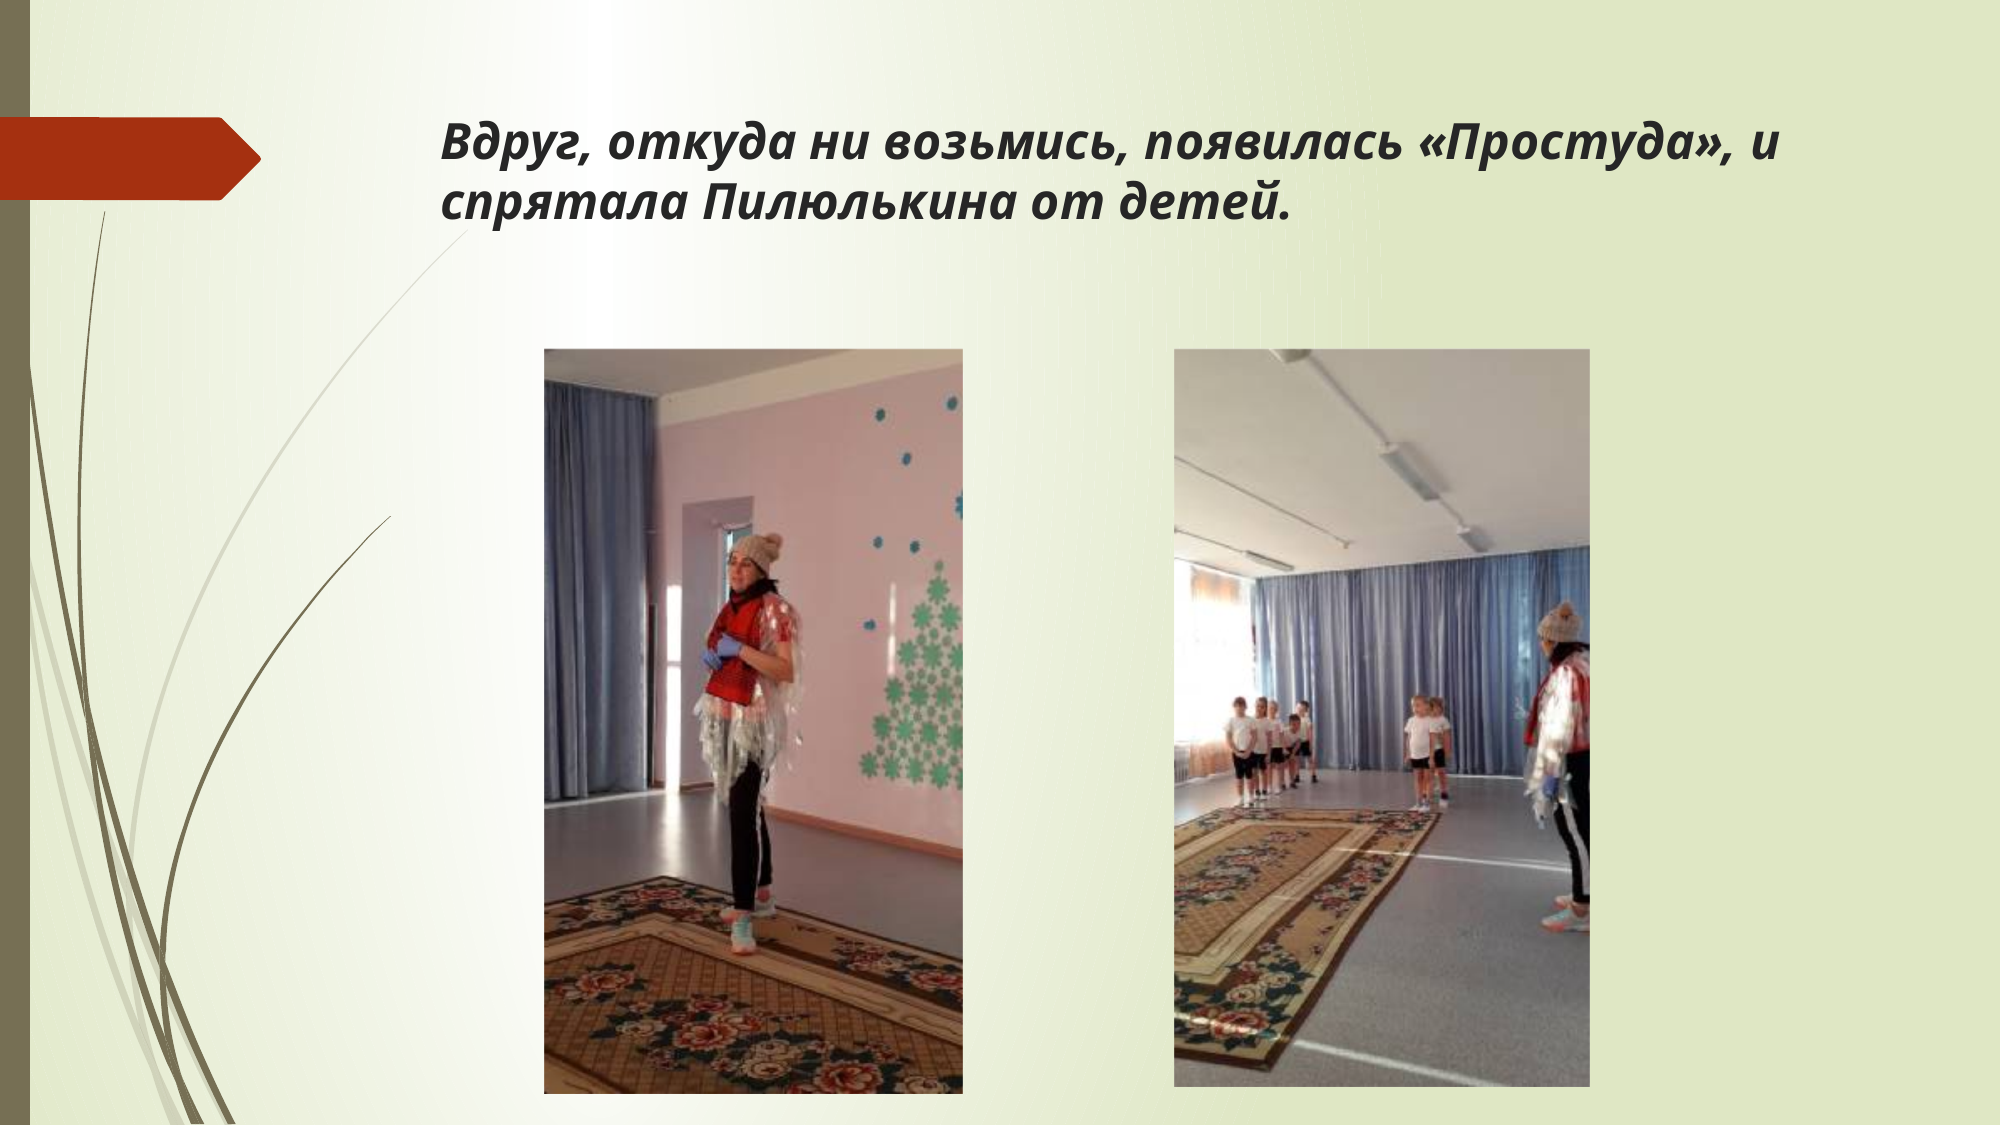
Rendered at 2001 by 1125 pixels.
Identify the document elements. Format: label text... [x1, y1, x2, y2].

picture [543, 348, 963, 1094]
picture [1173, 348, 1590, 1087]
title Вдруг, откуда ни возьмись, появилась «Простуда», и спрятала Пилюлькина от детей. [425, 102, 1888, 313]
